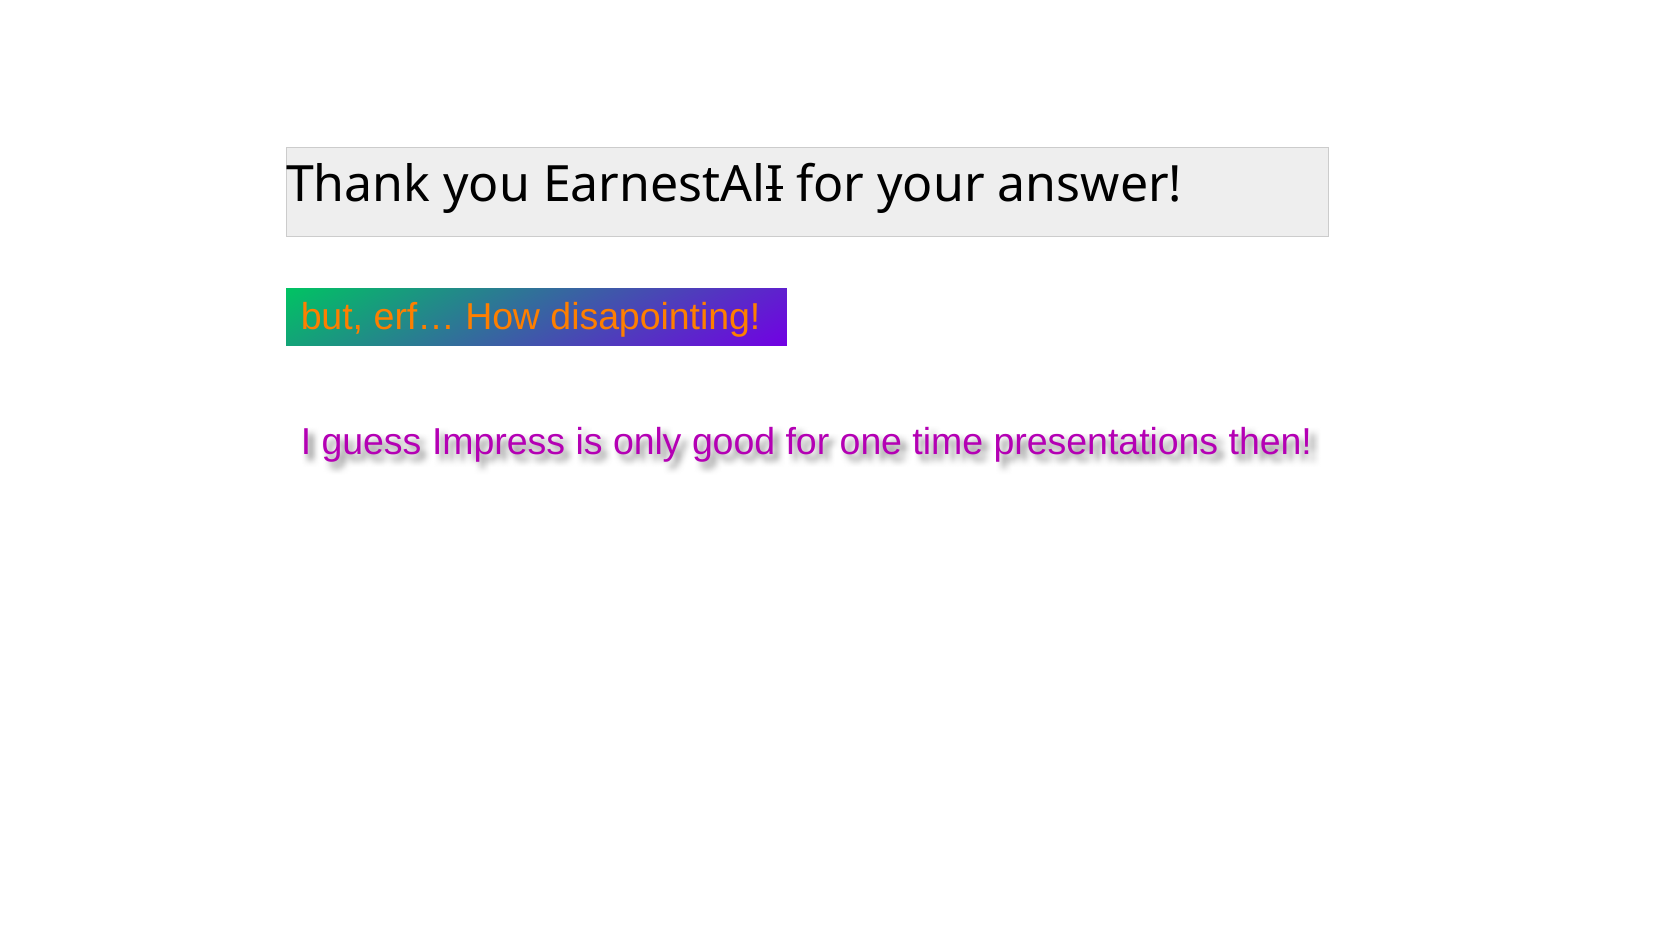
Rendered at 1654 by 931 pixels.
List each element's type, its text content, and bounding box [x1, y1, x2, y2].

text_box but, erf… How disapointing! [286, 288, 787, 346]
text_box I guess Impress is only good for one time presentations then! [286, 413, 1340, 471]
text_box Thank you EarnestAlI for your answer! [286, 147, 1329, 237]
